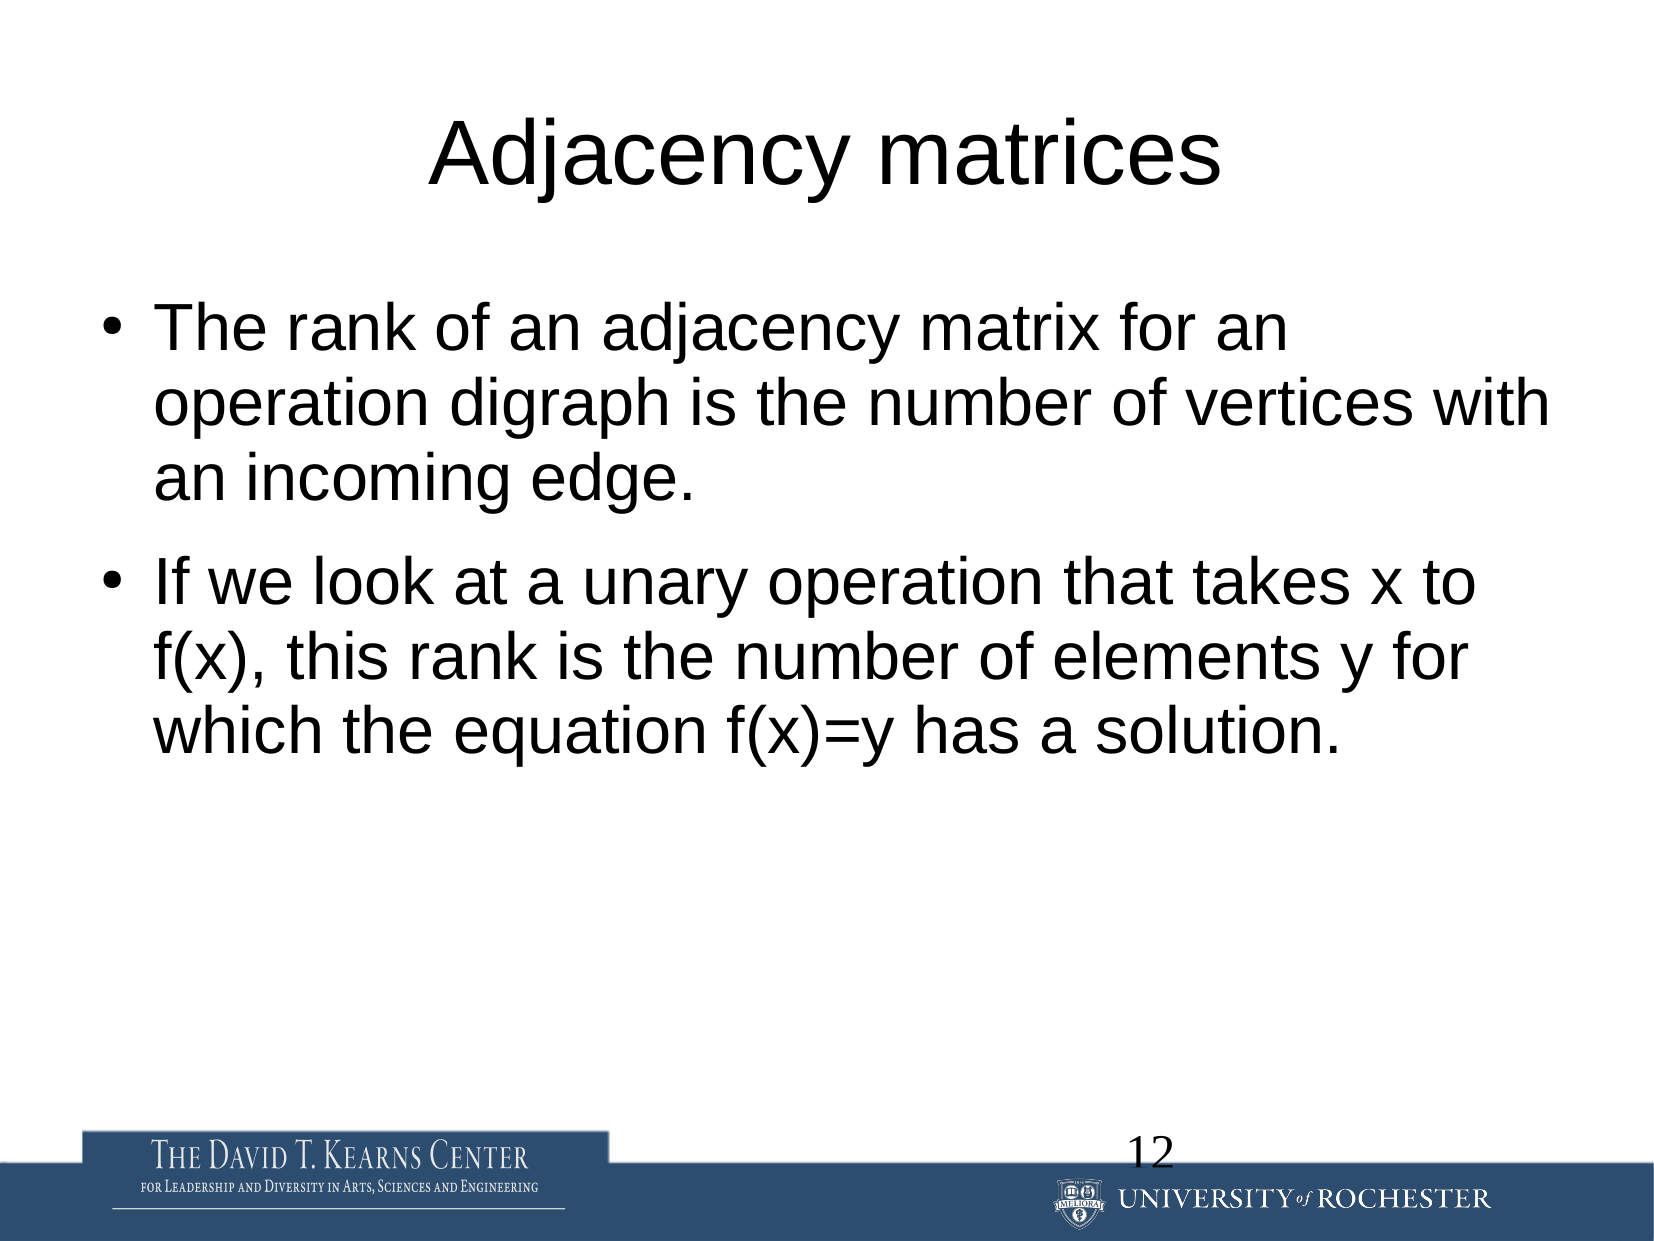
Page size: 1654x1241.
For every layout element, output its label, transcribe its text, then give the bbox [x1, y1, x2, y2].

picture [1053, 1178, 1492, 1230]
list The rank of an adjacency matrix for an operation digraph is the number of vertices with an incoming edge. If we look at a unary operation that takes x to f(x), this rank is the number of elements y for which the equation f(x)=y has a solution. [82, 290, 1571, 1010]
picture [0, 0, 1654, 1241]
title Adjacency matrices [82, 49, 1571, 257]
